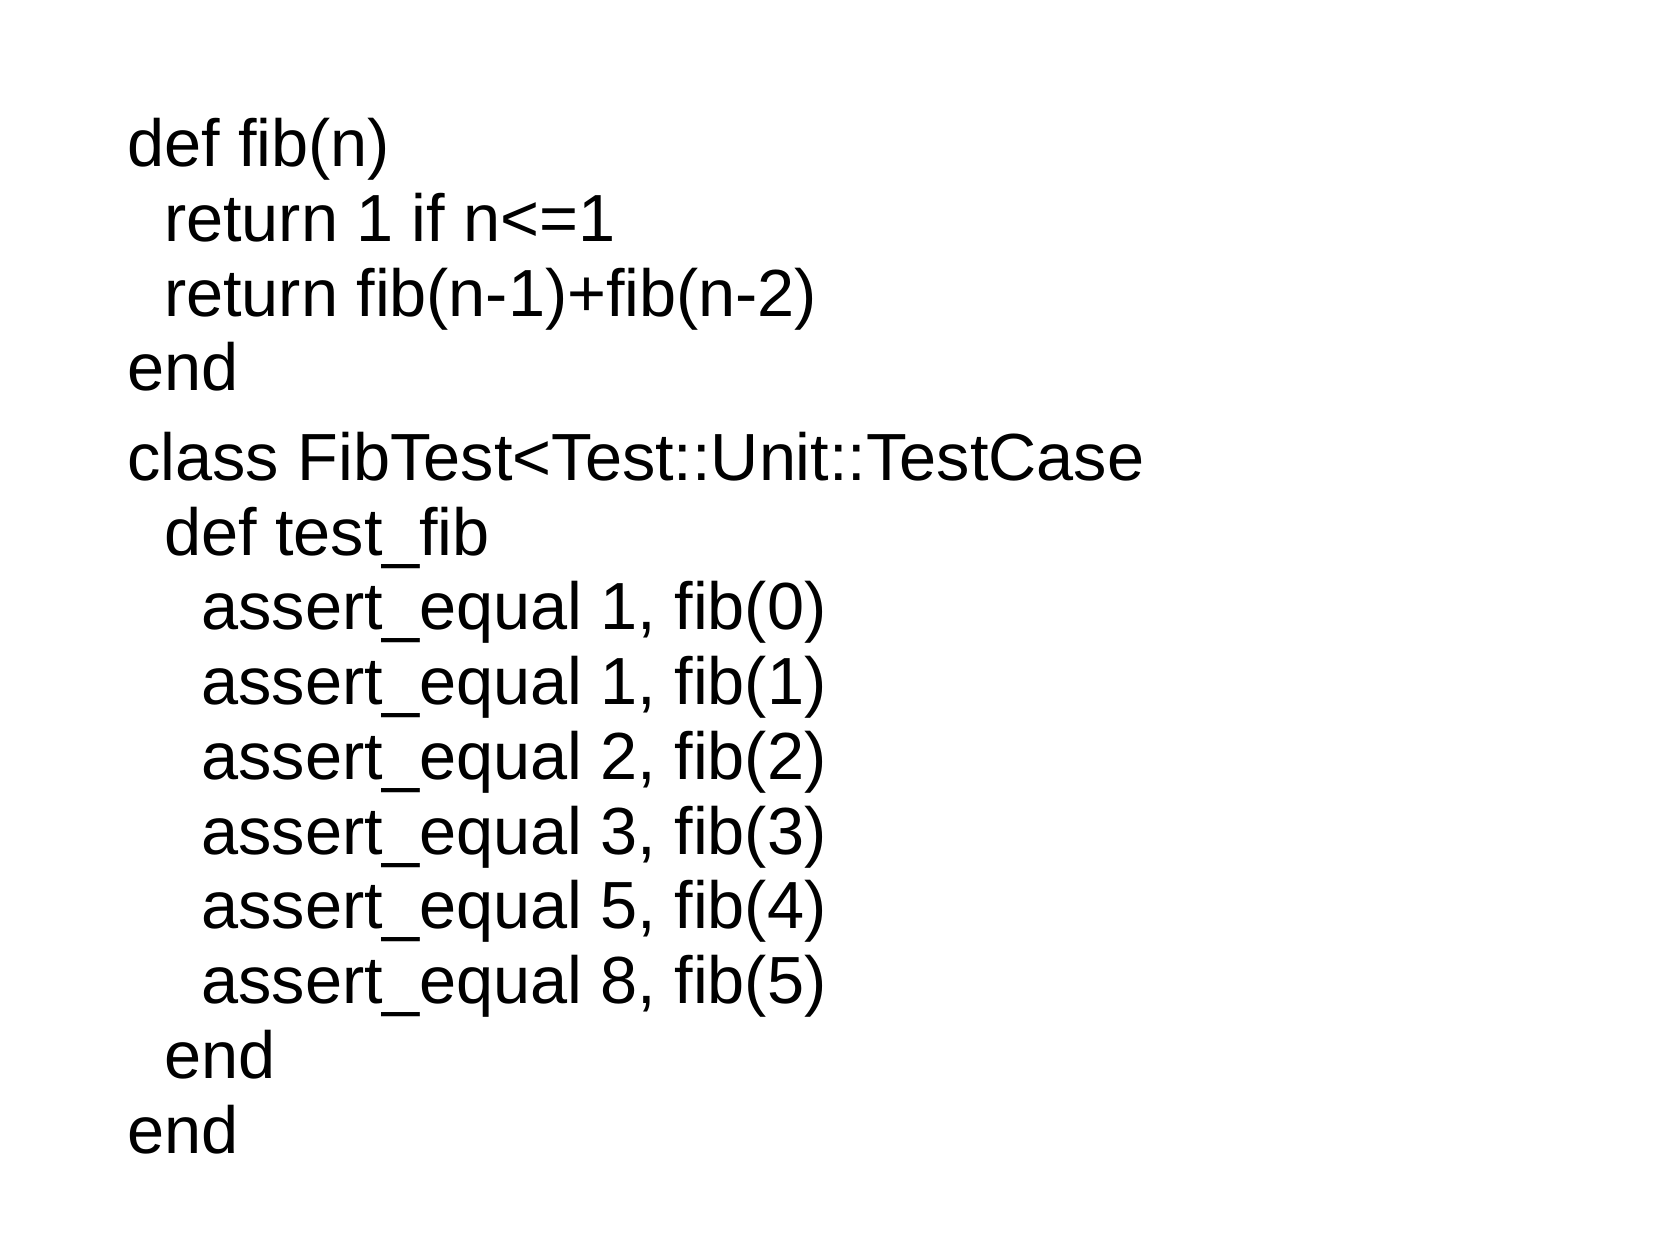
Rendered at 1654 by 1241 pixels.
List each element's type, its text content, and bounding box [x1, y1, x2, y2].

text_box class FibTest<Test::Unit::TestCase def test_fib assert_equal 1, fib(0) assert_equal 1, fib(1) assert_equal 2, fib(2) assert_equal 3, fib(3) assert_equal 5, fib(4) assert_equal 8, fib(5) end end [112, 412, 1162, 1175]
text_box def fib(n) return 1 if n<=1 return fib(n-1)+fib(n-2) end [112, 98, 835, 412]
